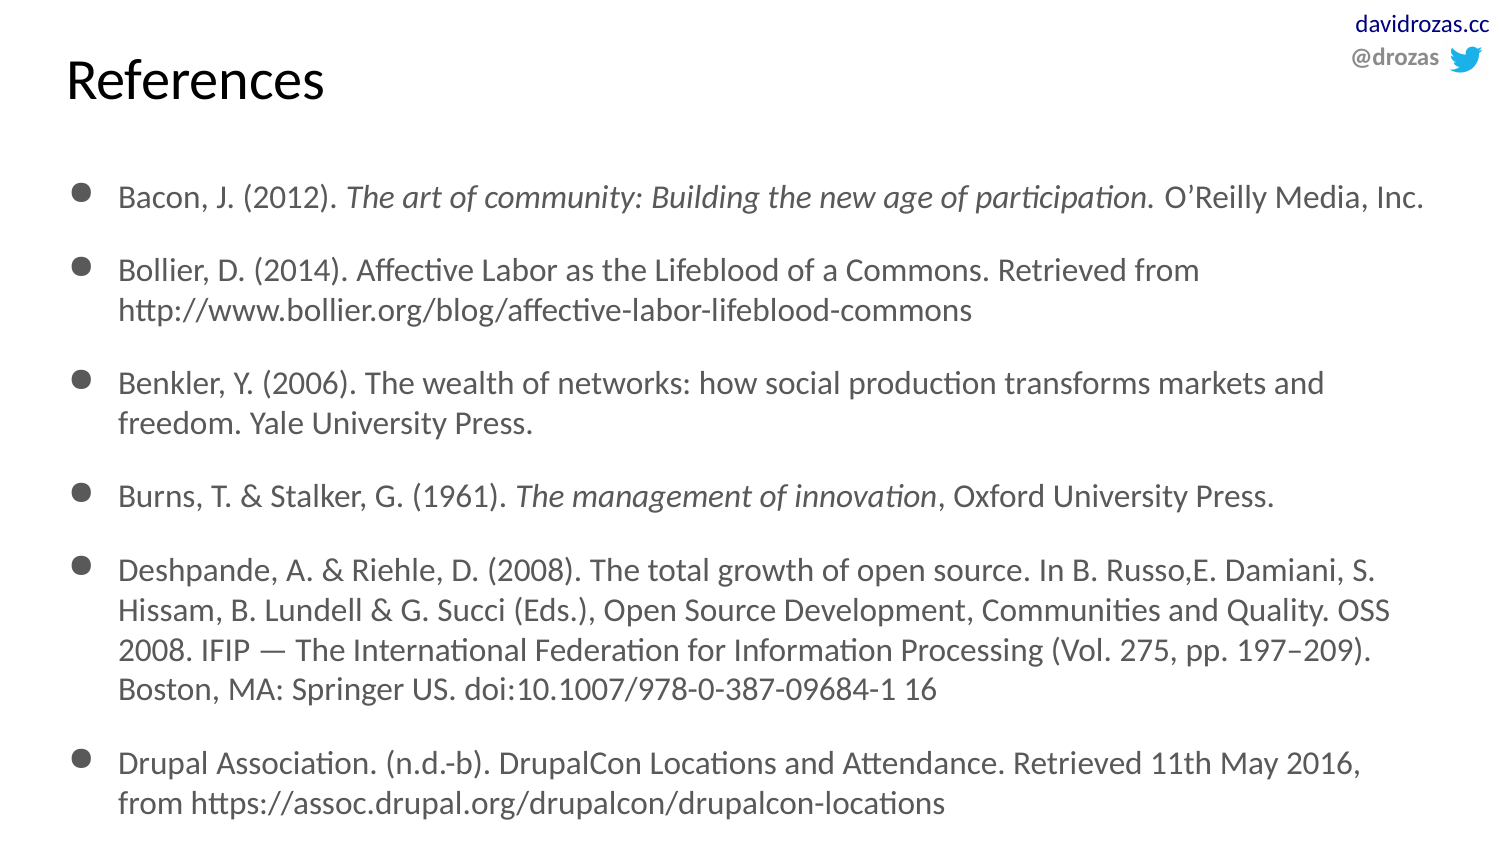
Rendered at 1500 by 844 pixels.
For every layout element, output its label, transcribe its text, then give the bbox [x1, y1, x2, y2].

text_box davidrozas.cc [1340, 5, 1500, 46]
text_box @drozas [1330, 37, 1443, 73]
title References [51, 25, 1449, 120]
picture [1443, 46, 1489, 82]
list Bacon, J. (2012). The art of community: Building the new age of participation. O’Reilly Media, Inc. Bollier, D. (2014). Affective Labor as the Lifeblood of a Commons. Retrieved from http://www.bollier.org/blog/affective-labor-lifeblood-commons Benkler, Y. (2006). The wealth of networks: how social production transforms markets and freedom. Yale University Press. Burns, T. & Stalker, G. (1961). The management of innovation, Oxford University Press. Deshpande, A. & Riehle, D. (2008). The total growth of open source. In B. Russo,E. Damiani, S. Hissam, B. Lundell & G. Succi (Eds.), Open Source Development, Communities and Quality. OSS 2008. IFIP — The International Federation for Information Processing (Vol. 275, pp. 197–209). Boston, MA: Springer US. doi:10.1007/978-0-387-09684-1 16 Drupal Association. (n.d.-b). DrupalCon Locations and Attendance. Retrieved 11th May 2016, from https://assoc.drupal.org/drupalcon/drupalcon-locations [28, 160, 1449, 721]
